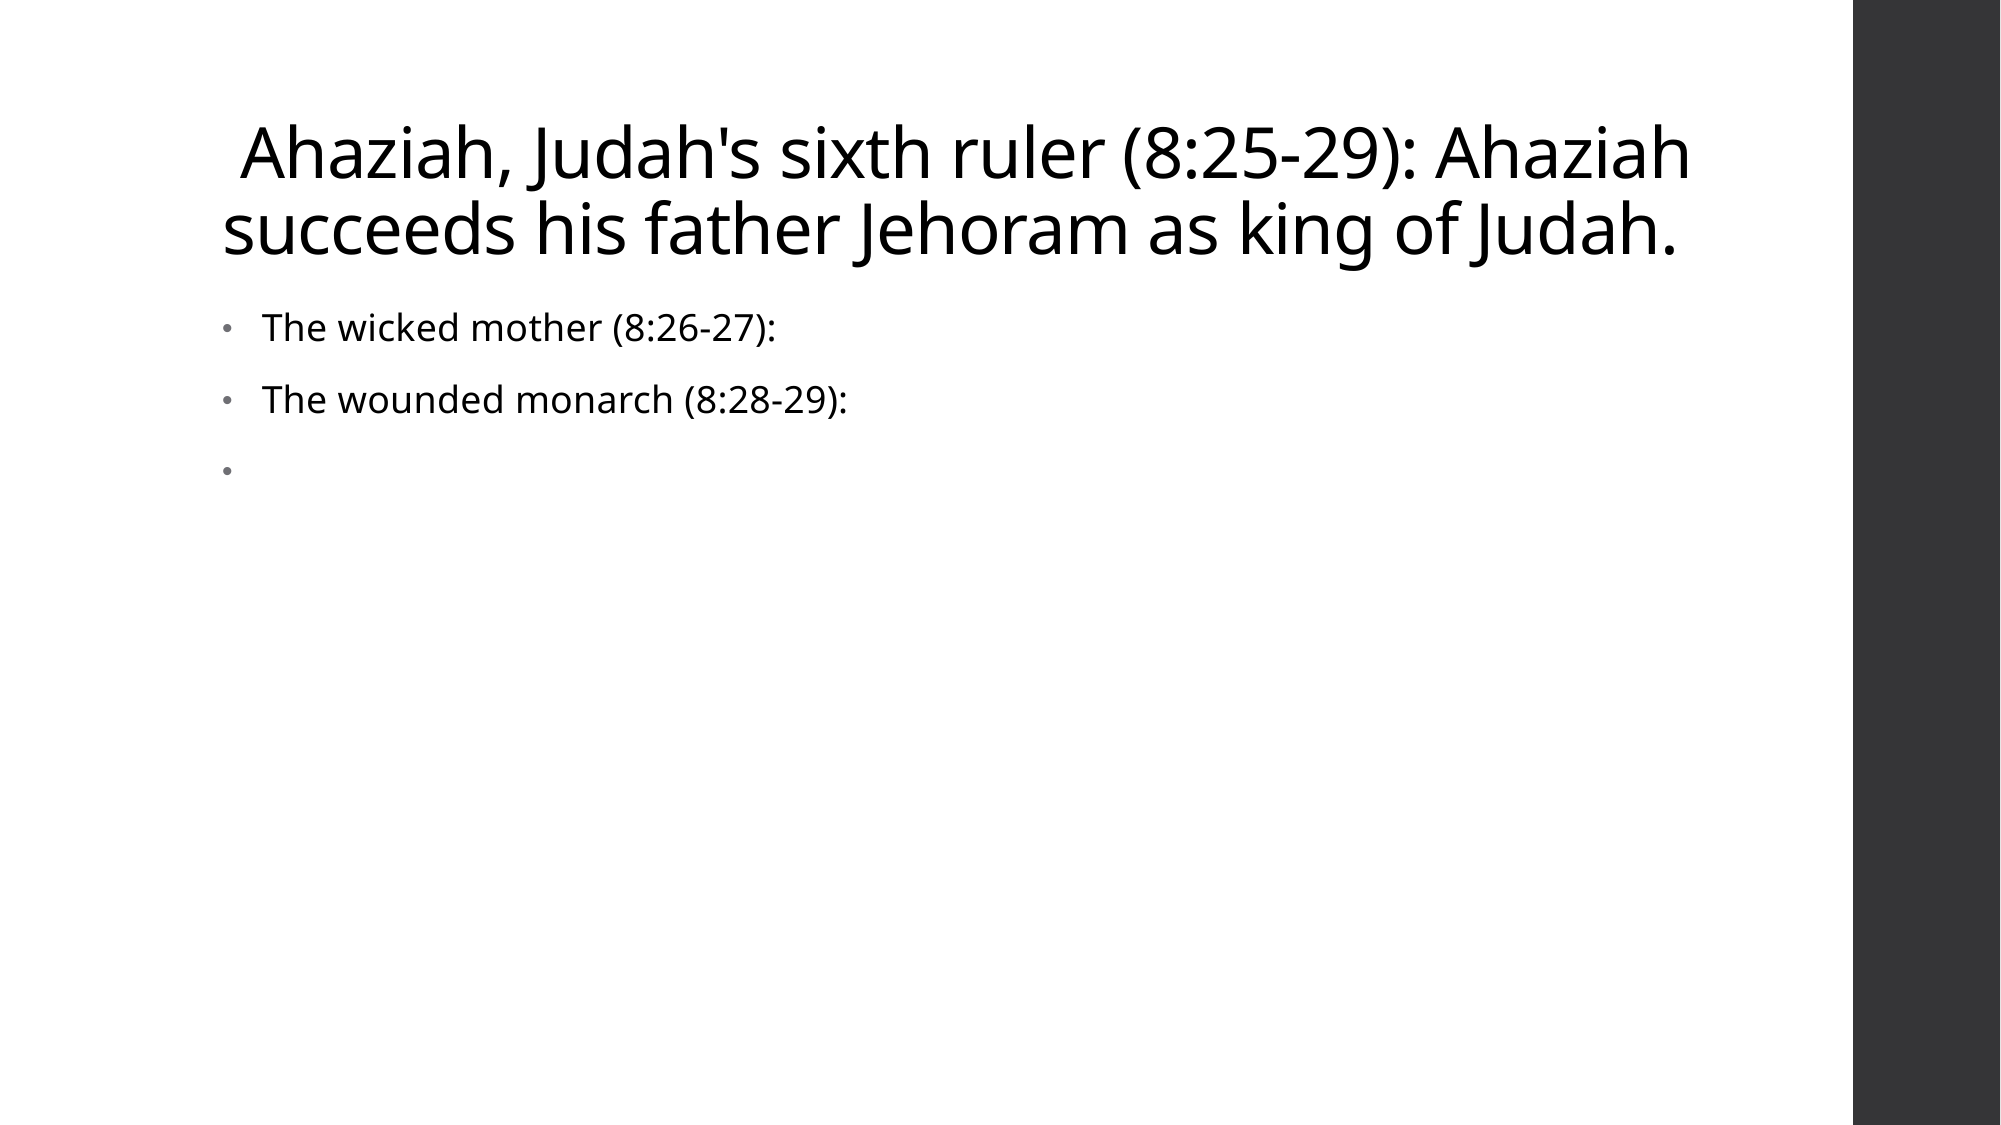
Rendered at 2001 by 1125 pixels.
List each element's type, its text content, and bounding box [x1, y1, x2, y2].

list The wicked mother (8:26-27): The wounded monarch (8:28-29): [206, 299, 1617, 1014]
title Ahaziah, Judah's sixth ruler (8:25-29): Ahaziah succeeds his father Jehoram as king of Judah. [206, 60, 1797, 278]
